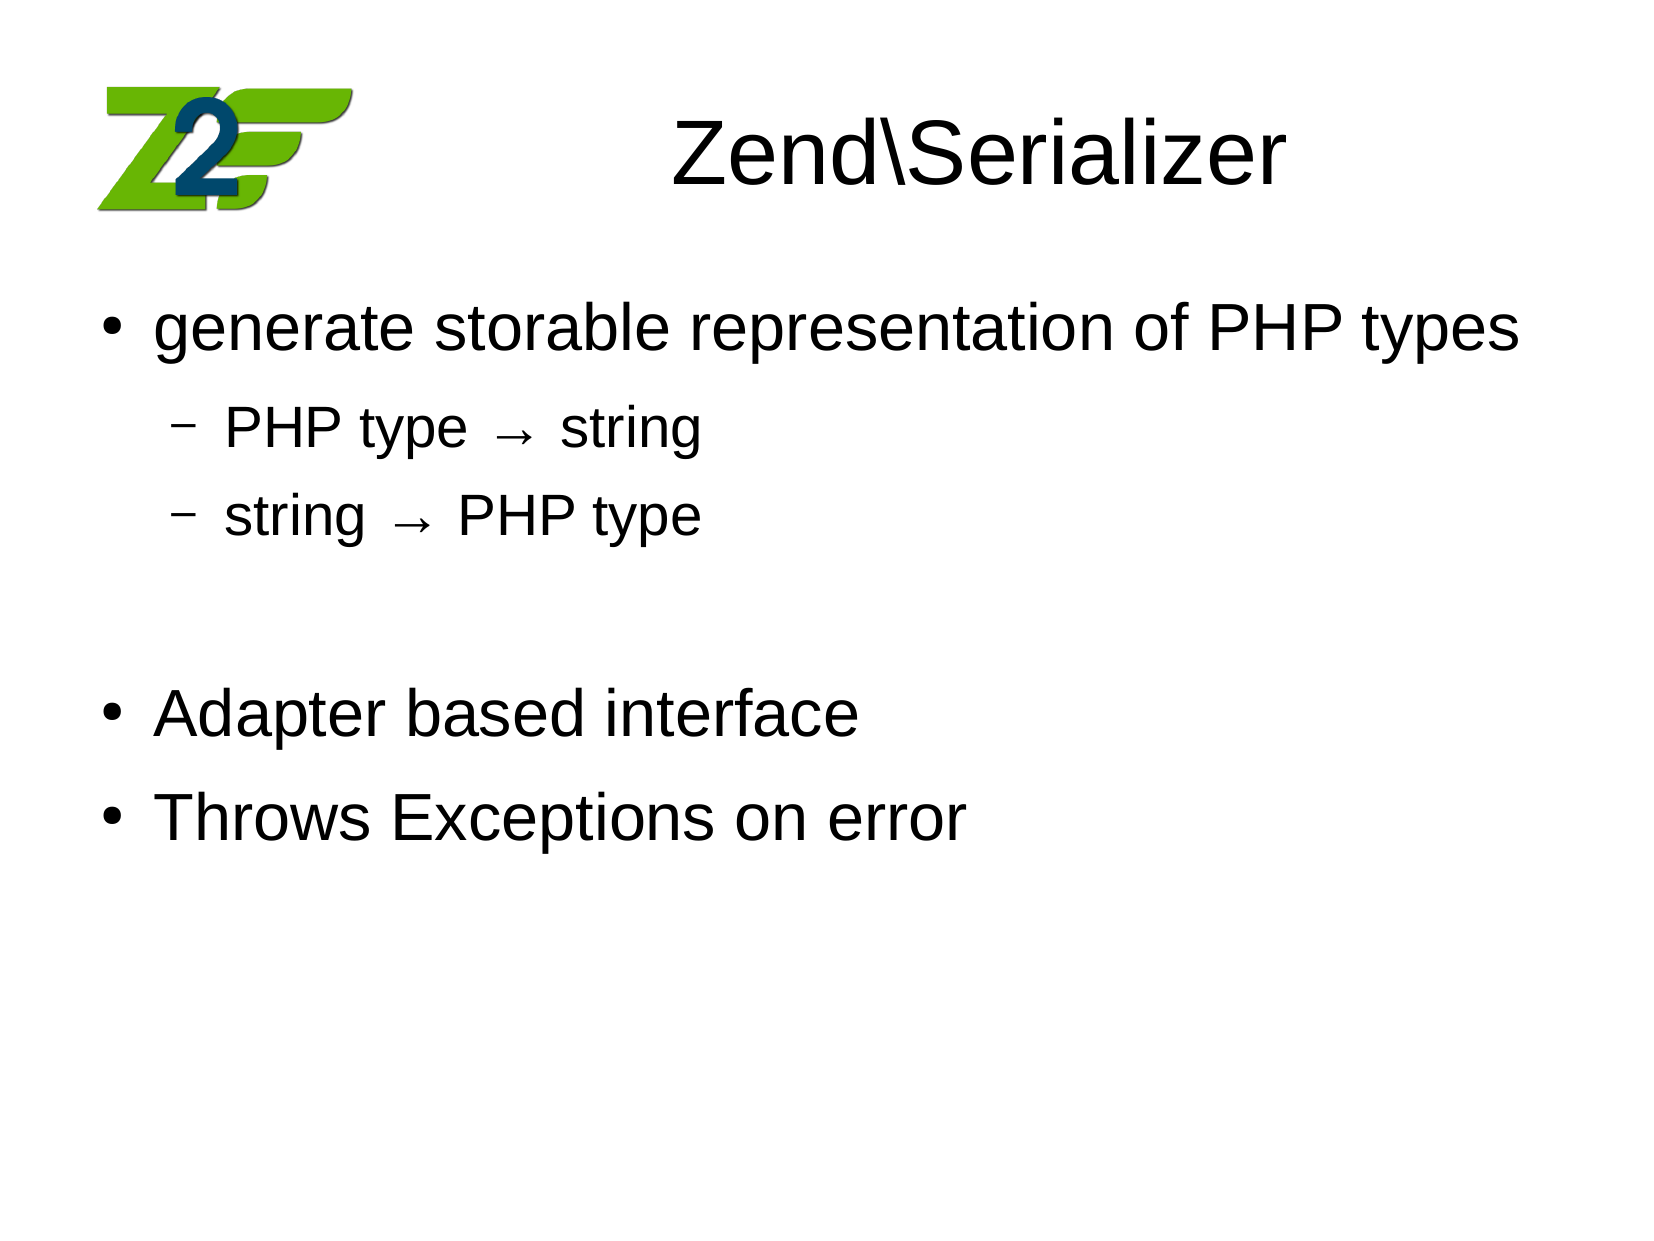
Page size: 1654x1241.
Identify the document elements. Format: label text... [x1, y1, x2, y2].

picture [94, 82, 355, 213]
title Zend\Serializer [389, 49, 1571, 257]
list generate storable representation of PHP types PHP type → string string → PHP type Adapter based interface Throws Exceptions on error [82, 290, 1538, 1010]
